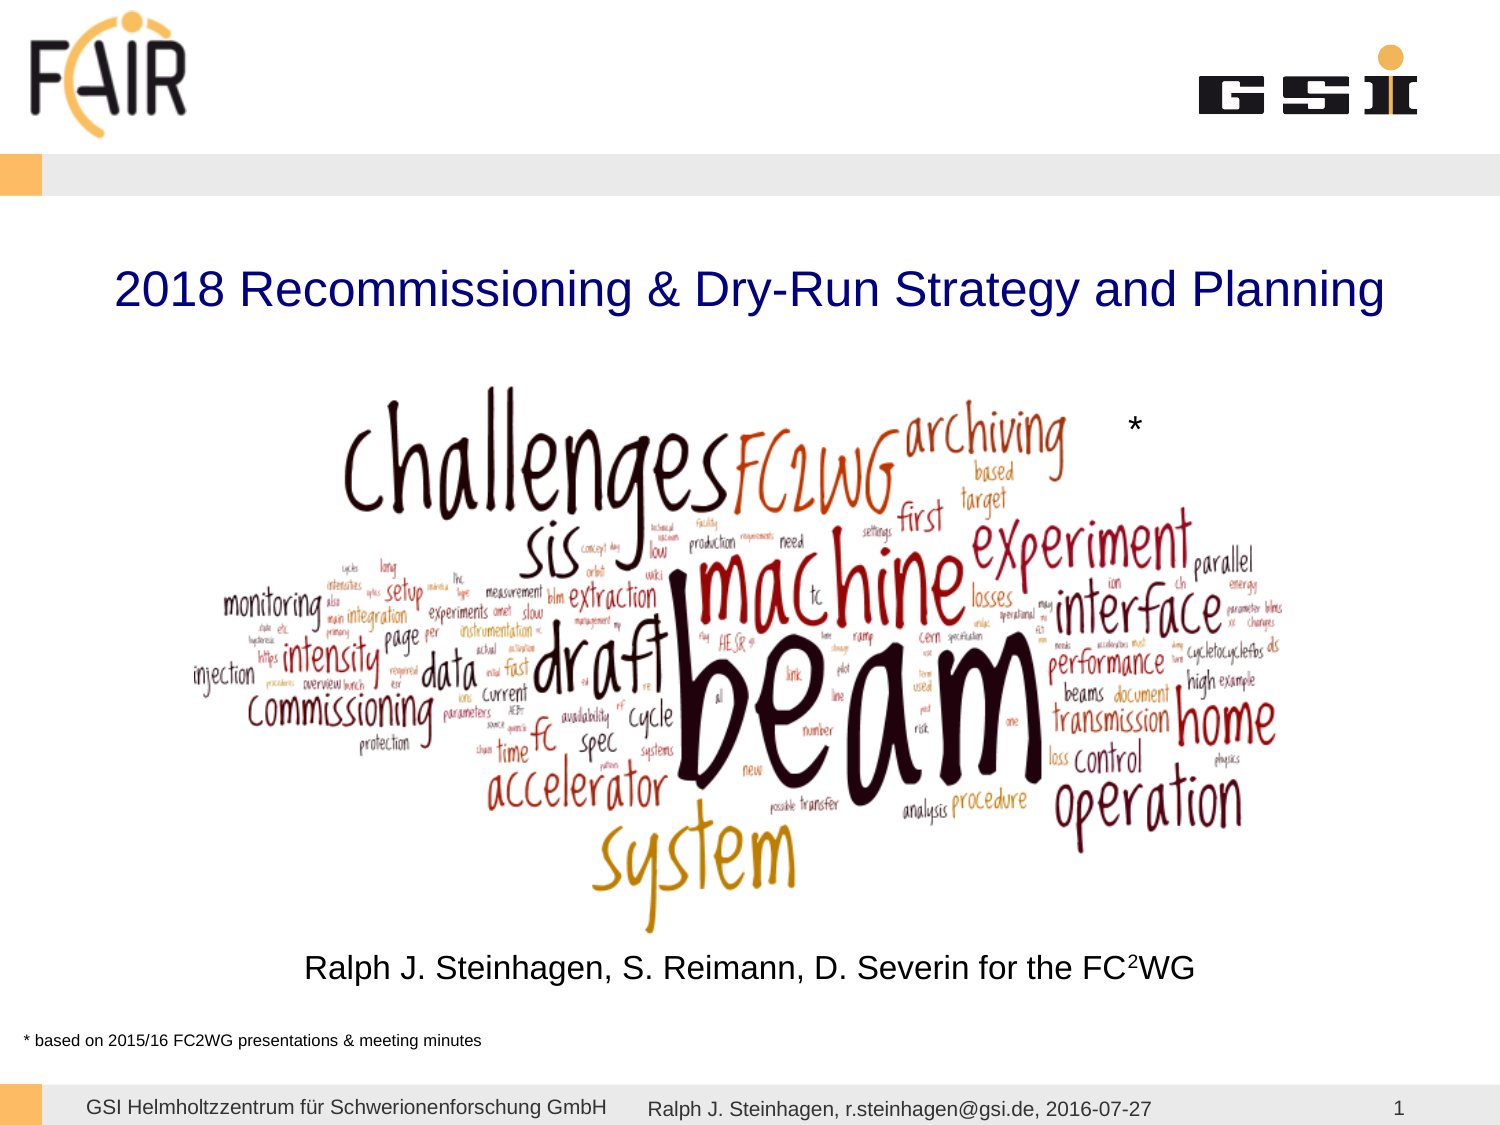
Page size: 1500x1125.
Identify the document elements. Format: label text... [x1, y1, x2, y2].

picture [30, 9, 187, 141]
subtitle 2018 Recommissioning & Dry-Run Strategy and Planning Ralph J. Steinhagen, S. Reimann, D. Severin for the FC2WG [75, 207, 1425, 1040]
text_box * [1113, 401, 1158, 459]
picture [1197, 42, 1419, 117]
text_box * based on 2015/16 FC2WG presentations & meeting minutes [8, 1023, 499, 1058]
